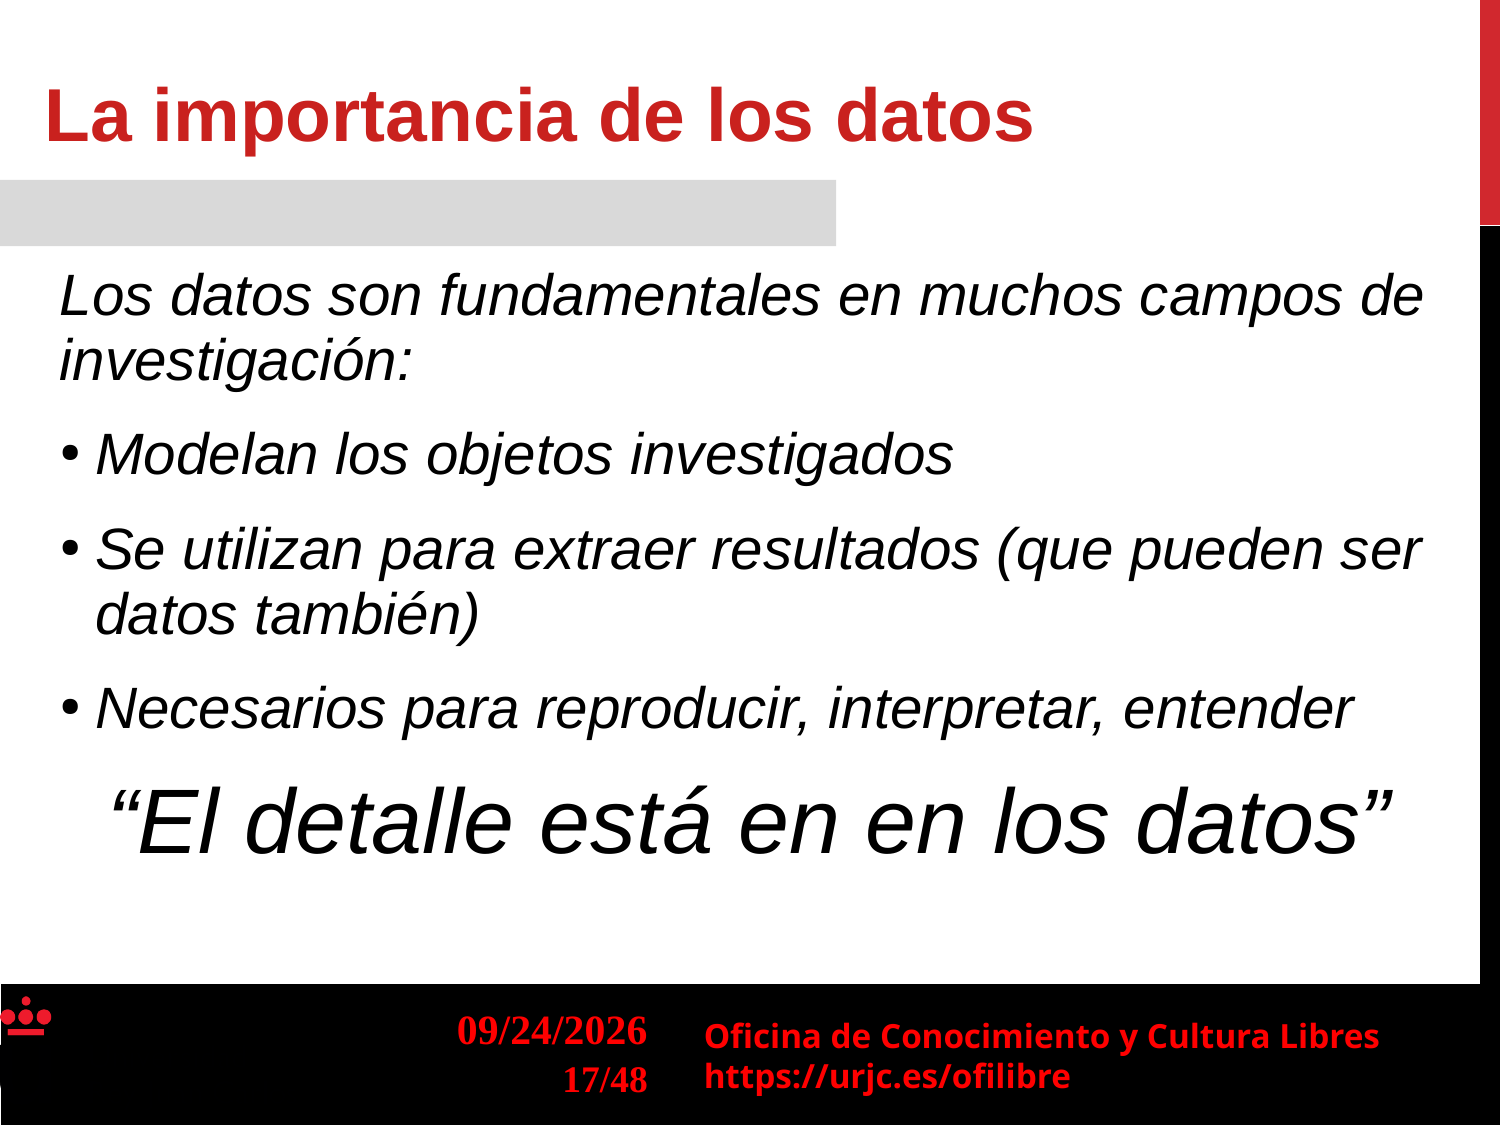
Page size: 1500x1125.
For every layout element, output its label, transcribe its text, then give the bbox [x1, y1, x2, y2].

title [75, 15, 1425, 172]
text_box Los datos son fundamentales en muchos campos de investigación: Modelan los objetos investigados Se utilizan para extraer resultados (que pueden ser datos también) Necesarios para reproducir, interpretar, entender “El detalle está en en los datos” [45, 254, 1456, 926]
text_box La importancia de los datos [30, 66, 1291, 249]
